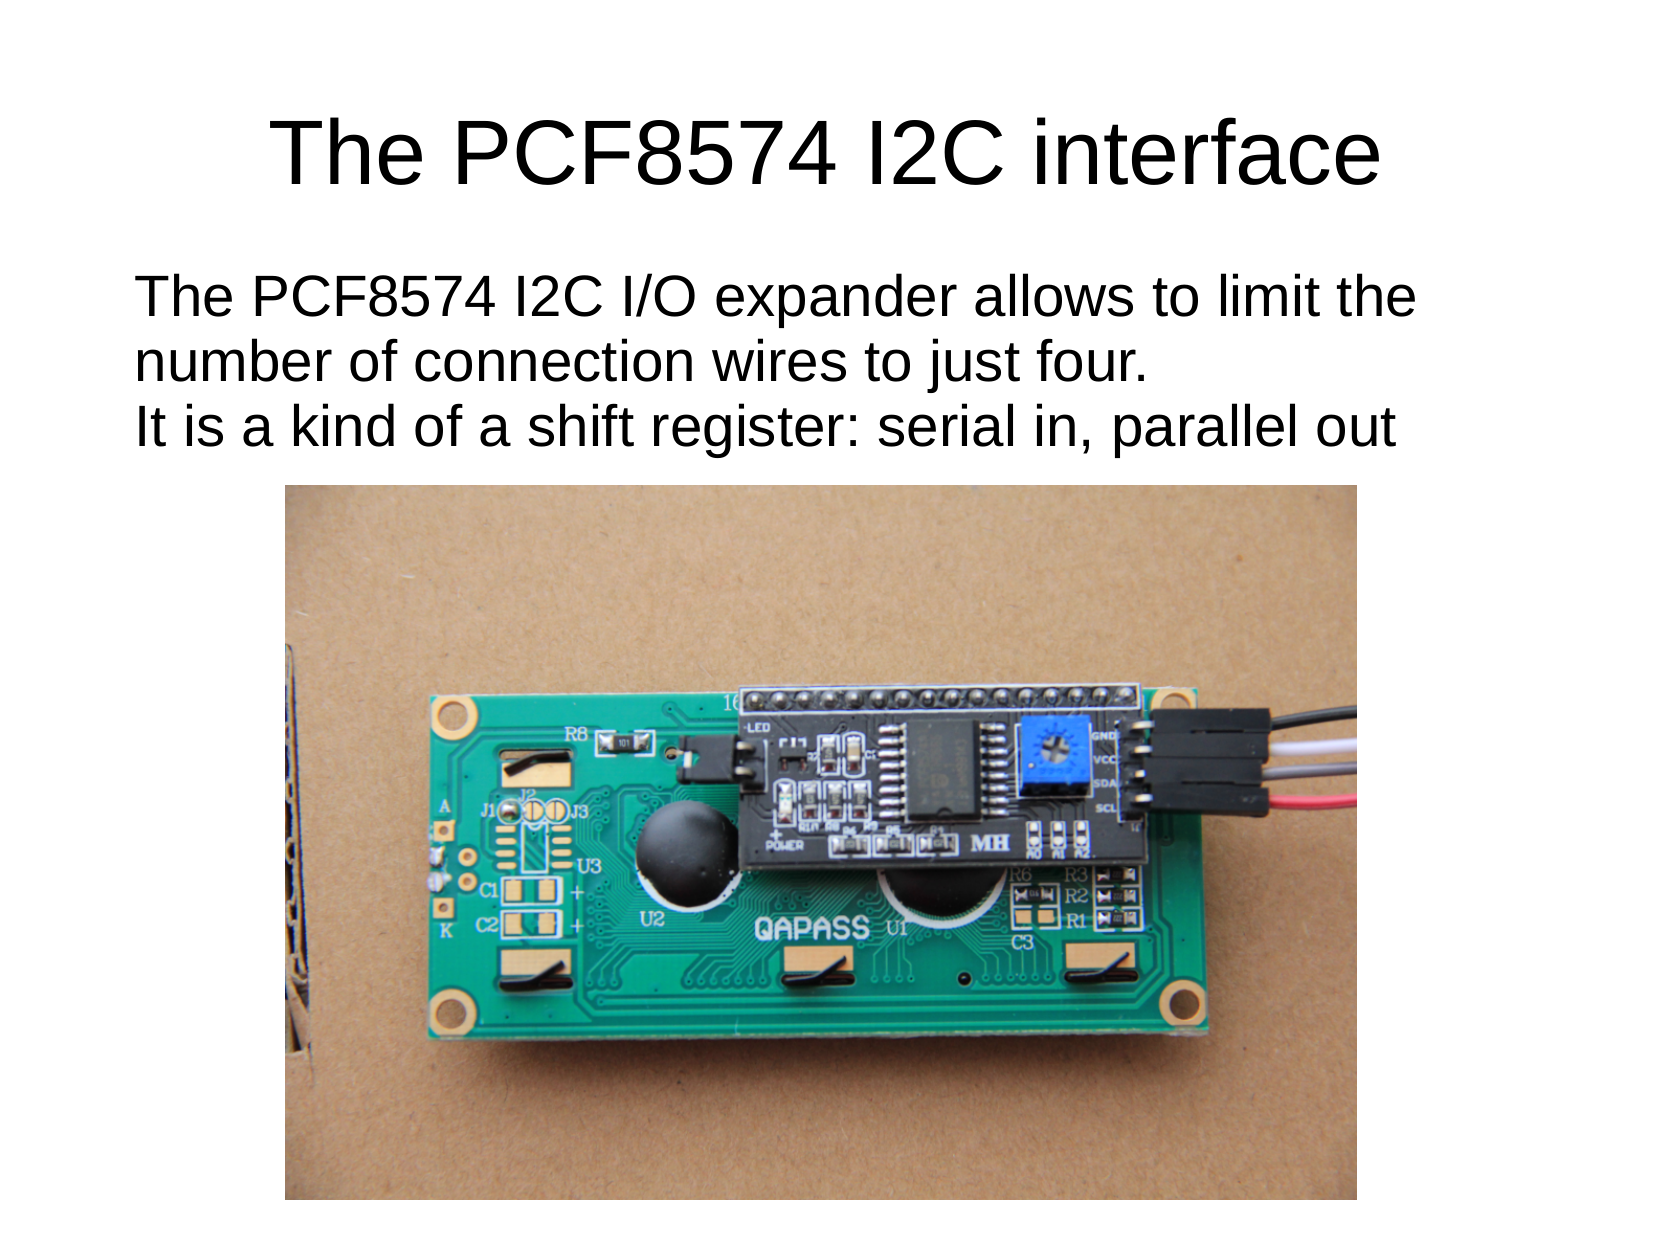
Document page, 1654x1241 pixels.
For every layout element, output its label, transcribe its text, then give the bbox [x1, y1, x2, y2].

text_box The PCF8574 I2C I/O expander allows to limit the number of connection wires to just four. It is a kind of a shift register: serial in, parallel out [120, 256, 1516, 467]
picture [285, 485, 1357, 1201]
title The PCF8574 I2C interface [82, 49, 1571, 257]
